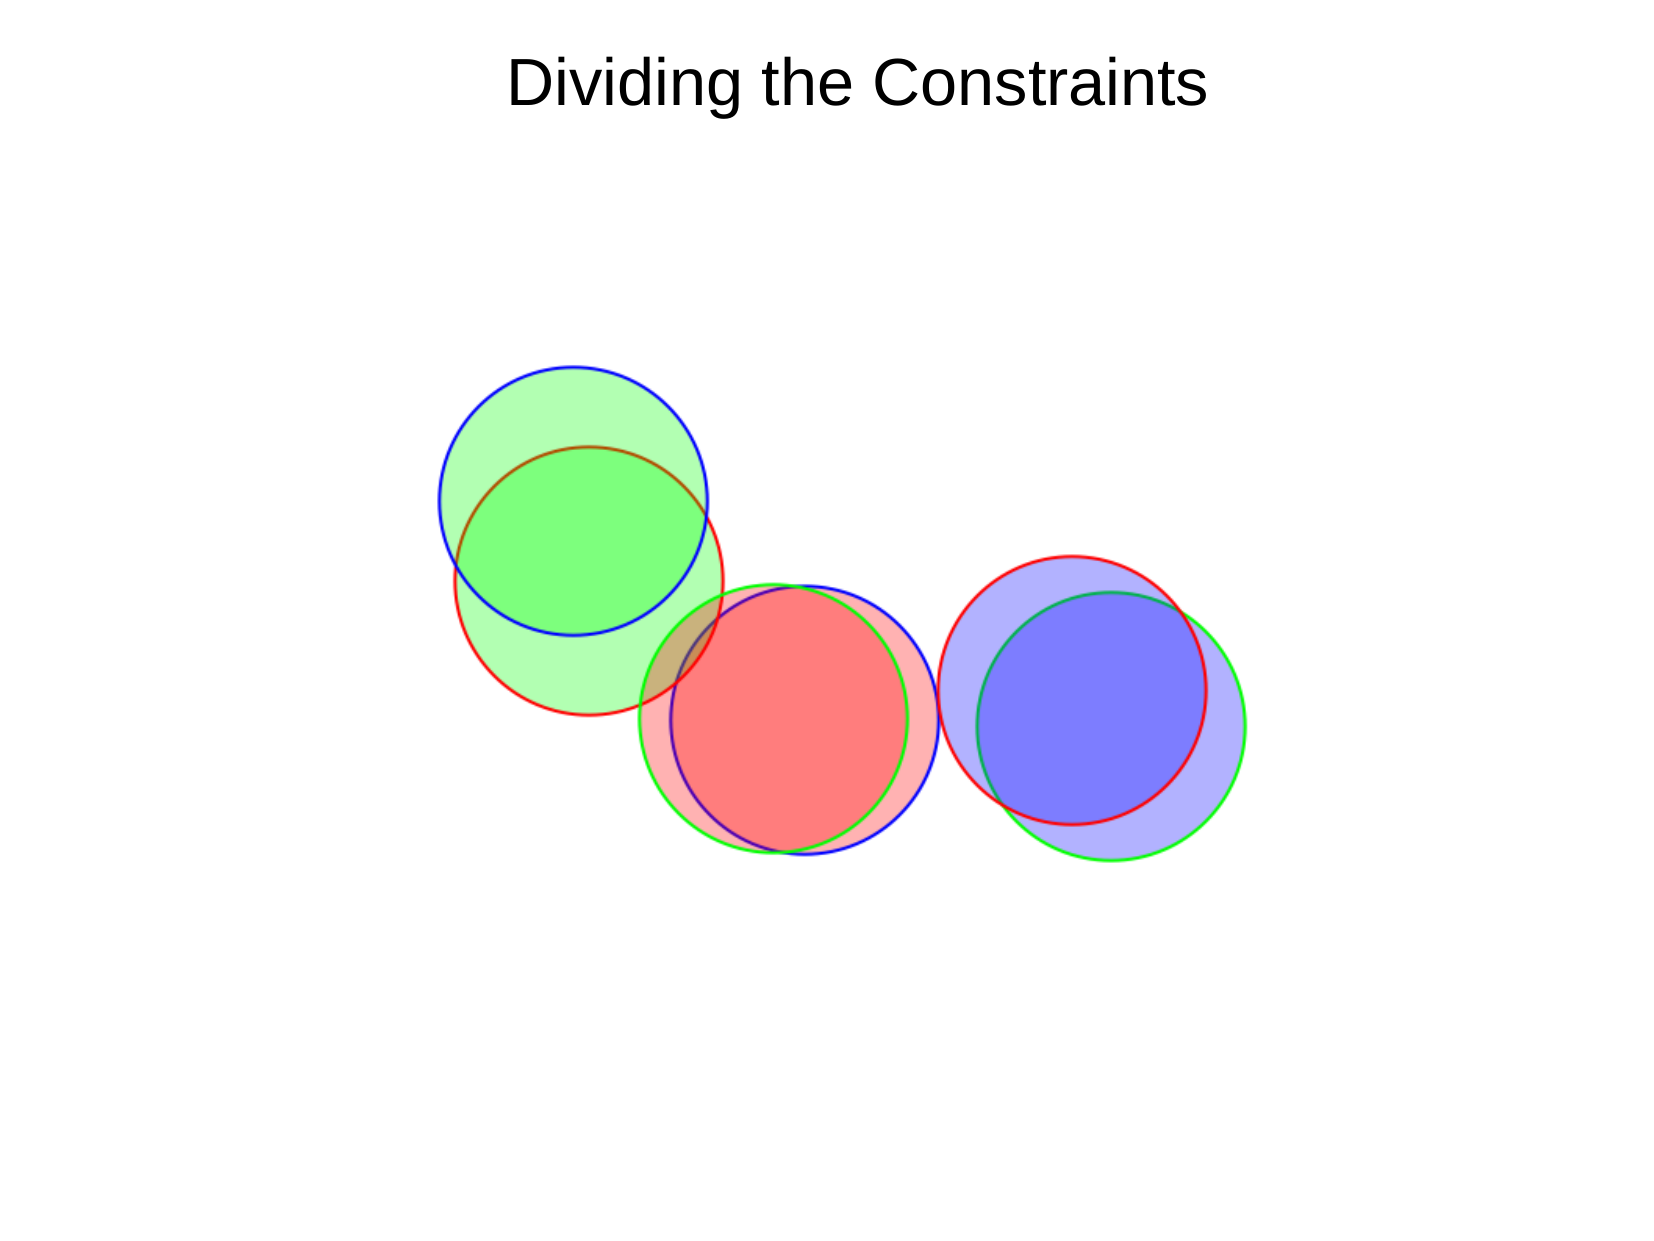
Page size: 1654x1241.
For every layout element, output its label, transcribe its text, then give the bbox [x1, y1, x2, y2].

text_box Dividing the Constraints [491, 37, 1276, 128]
picture [372, 292, 1310, 963]
